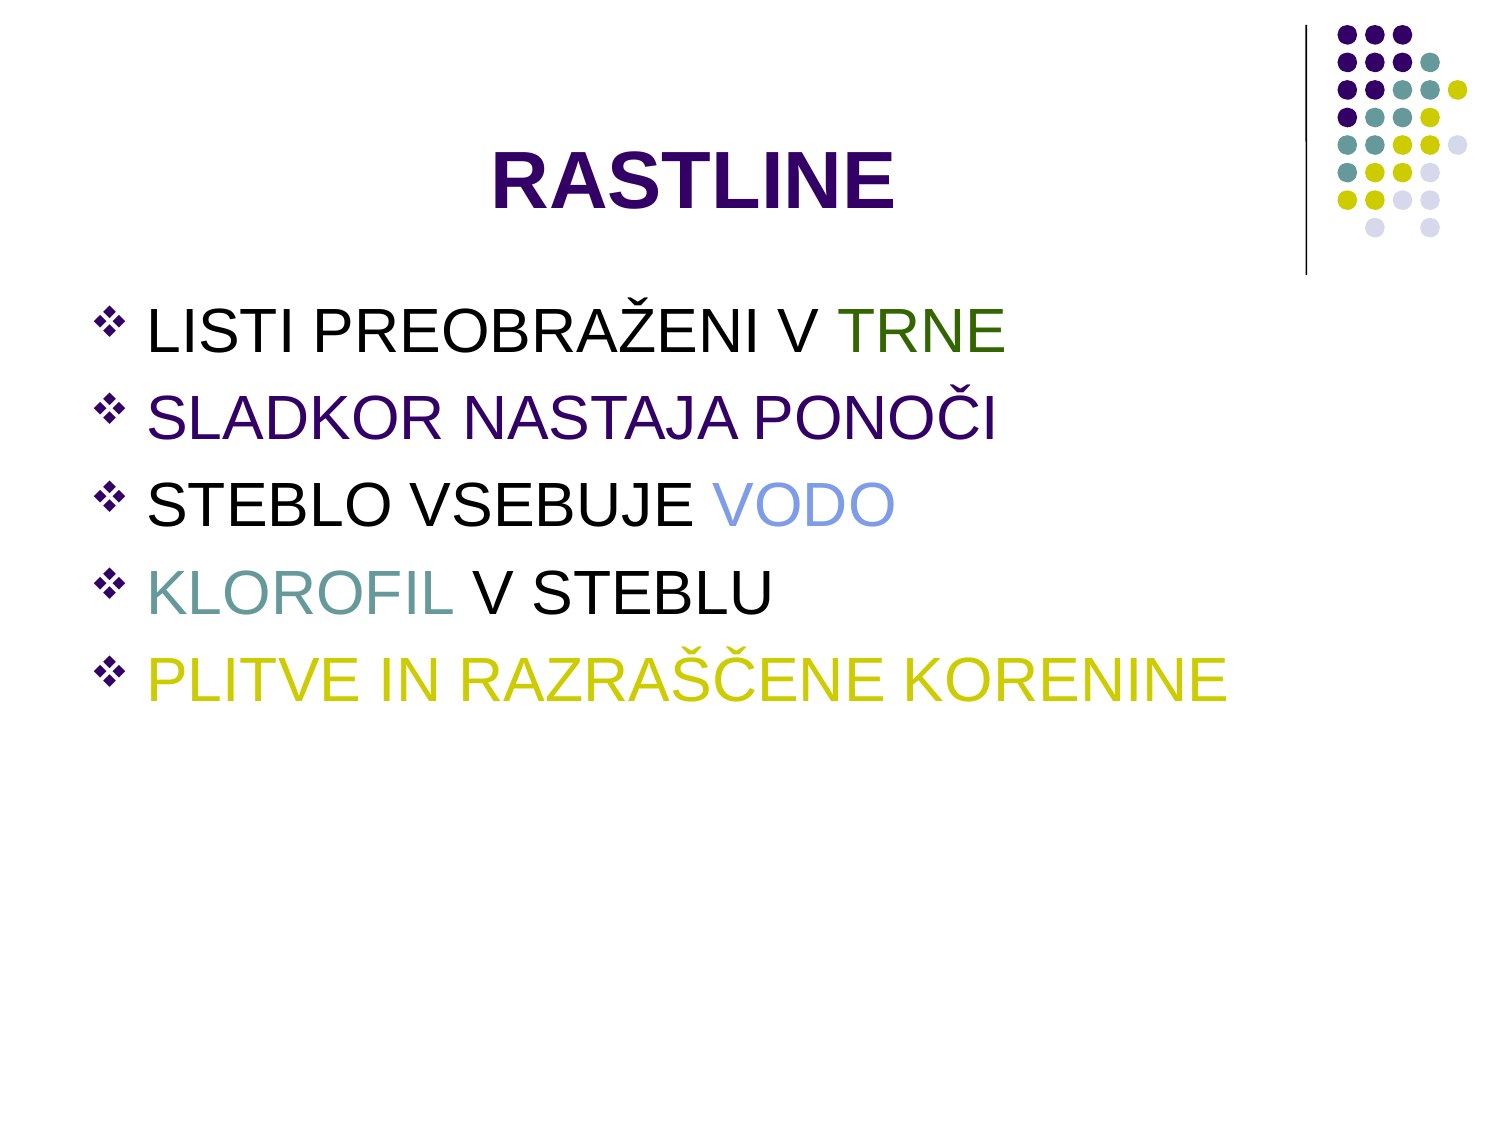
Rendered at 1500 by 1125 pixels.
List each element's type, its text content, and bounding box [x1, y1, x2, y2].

list LISTI PREOBRAŽENI V TRNE SLADKOR NASTAJA PONOČI STEBLO VSEBUJE VODO KLOROFIL V STEBLU PLITVE IN RAZRAŠČENE KORENINE [75, 282, 1425, 1006]
title RASTLINE [75, 20, 1313, 233]
